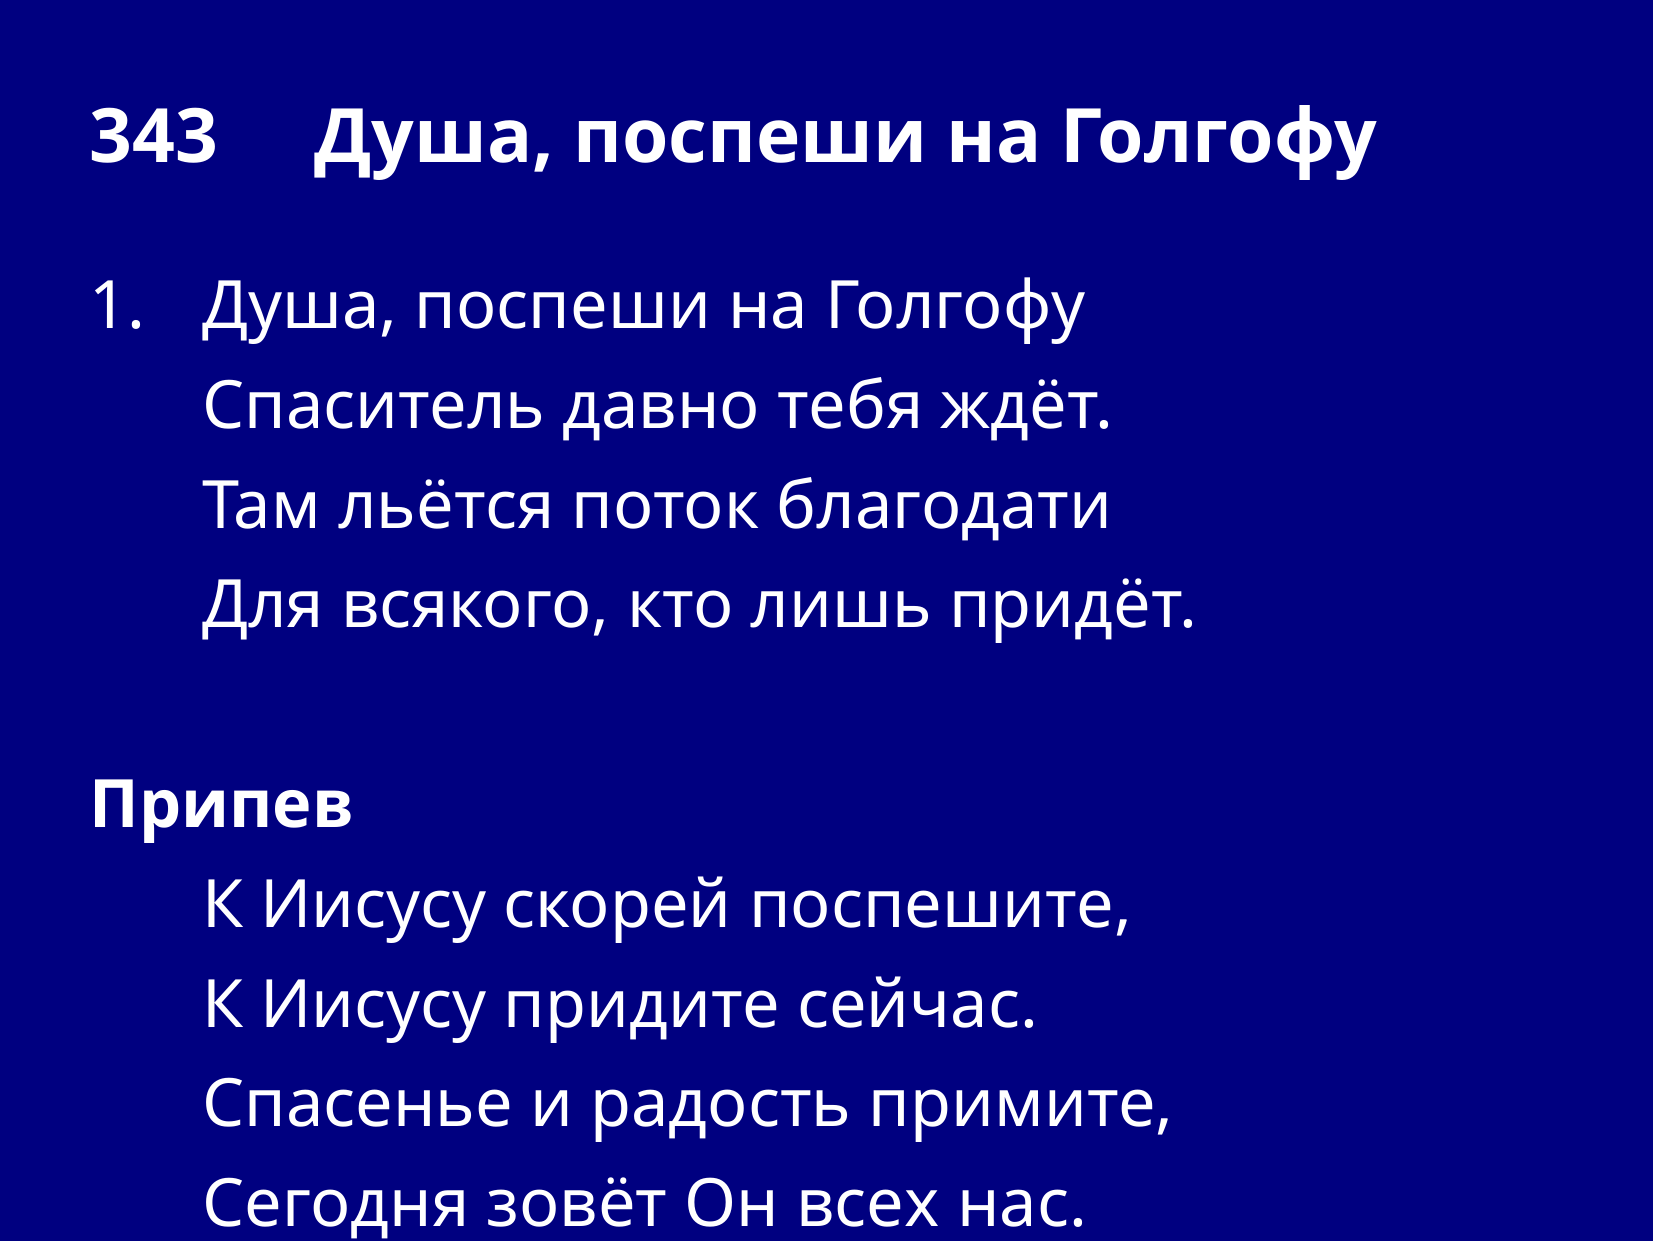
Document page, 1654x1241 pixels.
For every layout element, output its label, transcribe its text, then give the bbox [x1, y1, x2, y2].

text_box 343 Душа, поспеши на Голгофу [75, 75, 1576, 188]
text_box 1. Душа, поспеши на Голгофу Спаситель давно тебя ждёт. Там льётся поток благодати Для всякого, кто лишь придёт. Припев К Иисусу скорей поспешите, К Иисусу придите сейчас. Спасенье и радость примите, Сегодня зовёт Он всех нас. [75, 188, 1576, 1163]
